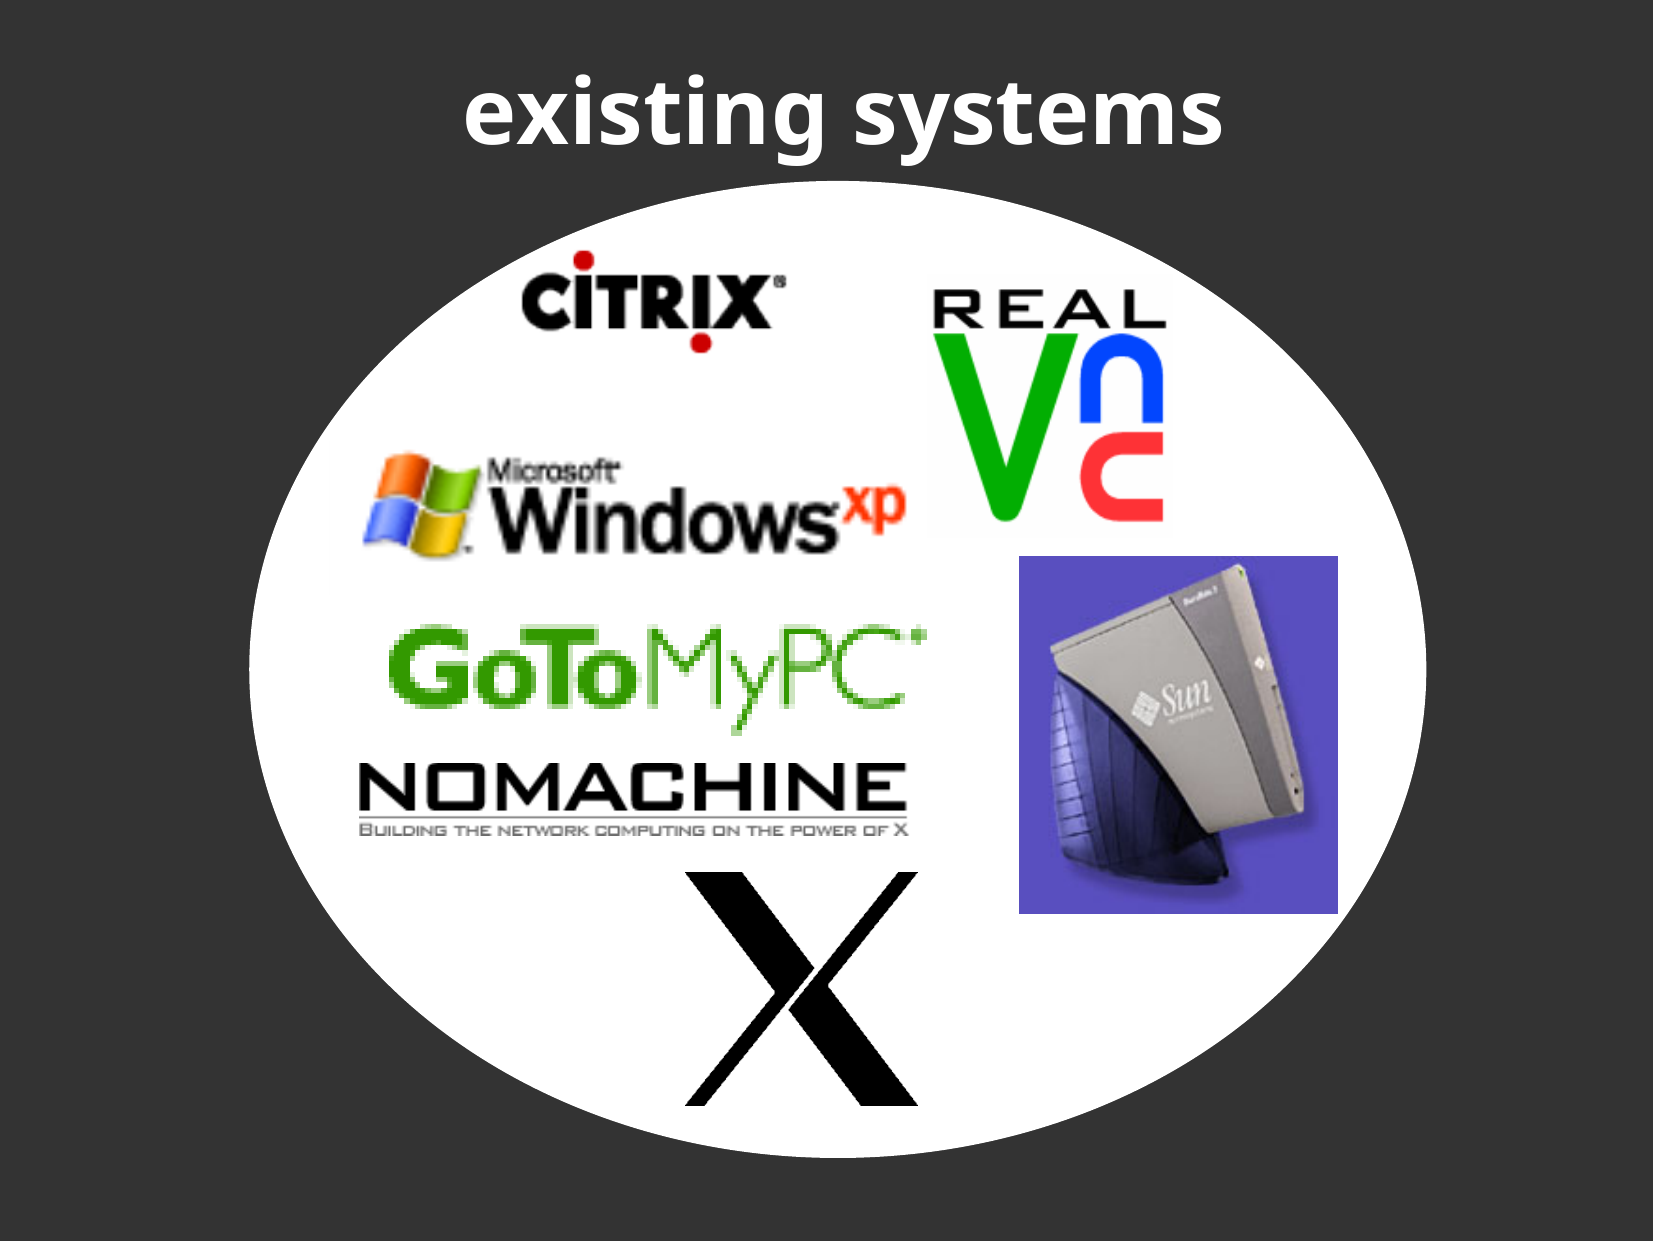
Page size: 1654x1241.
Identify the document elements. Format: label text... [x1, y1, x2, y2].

picture [389, 624, 927, 736]
picture [328, 167, 1338, 914]
picture [359, 763, 911, 836]
text_box existing systems [462, 46, 1333, 154]
picture [685, 872, 918, 1106]
text_box [250, 182, 1426, 1157]
